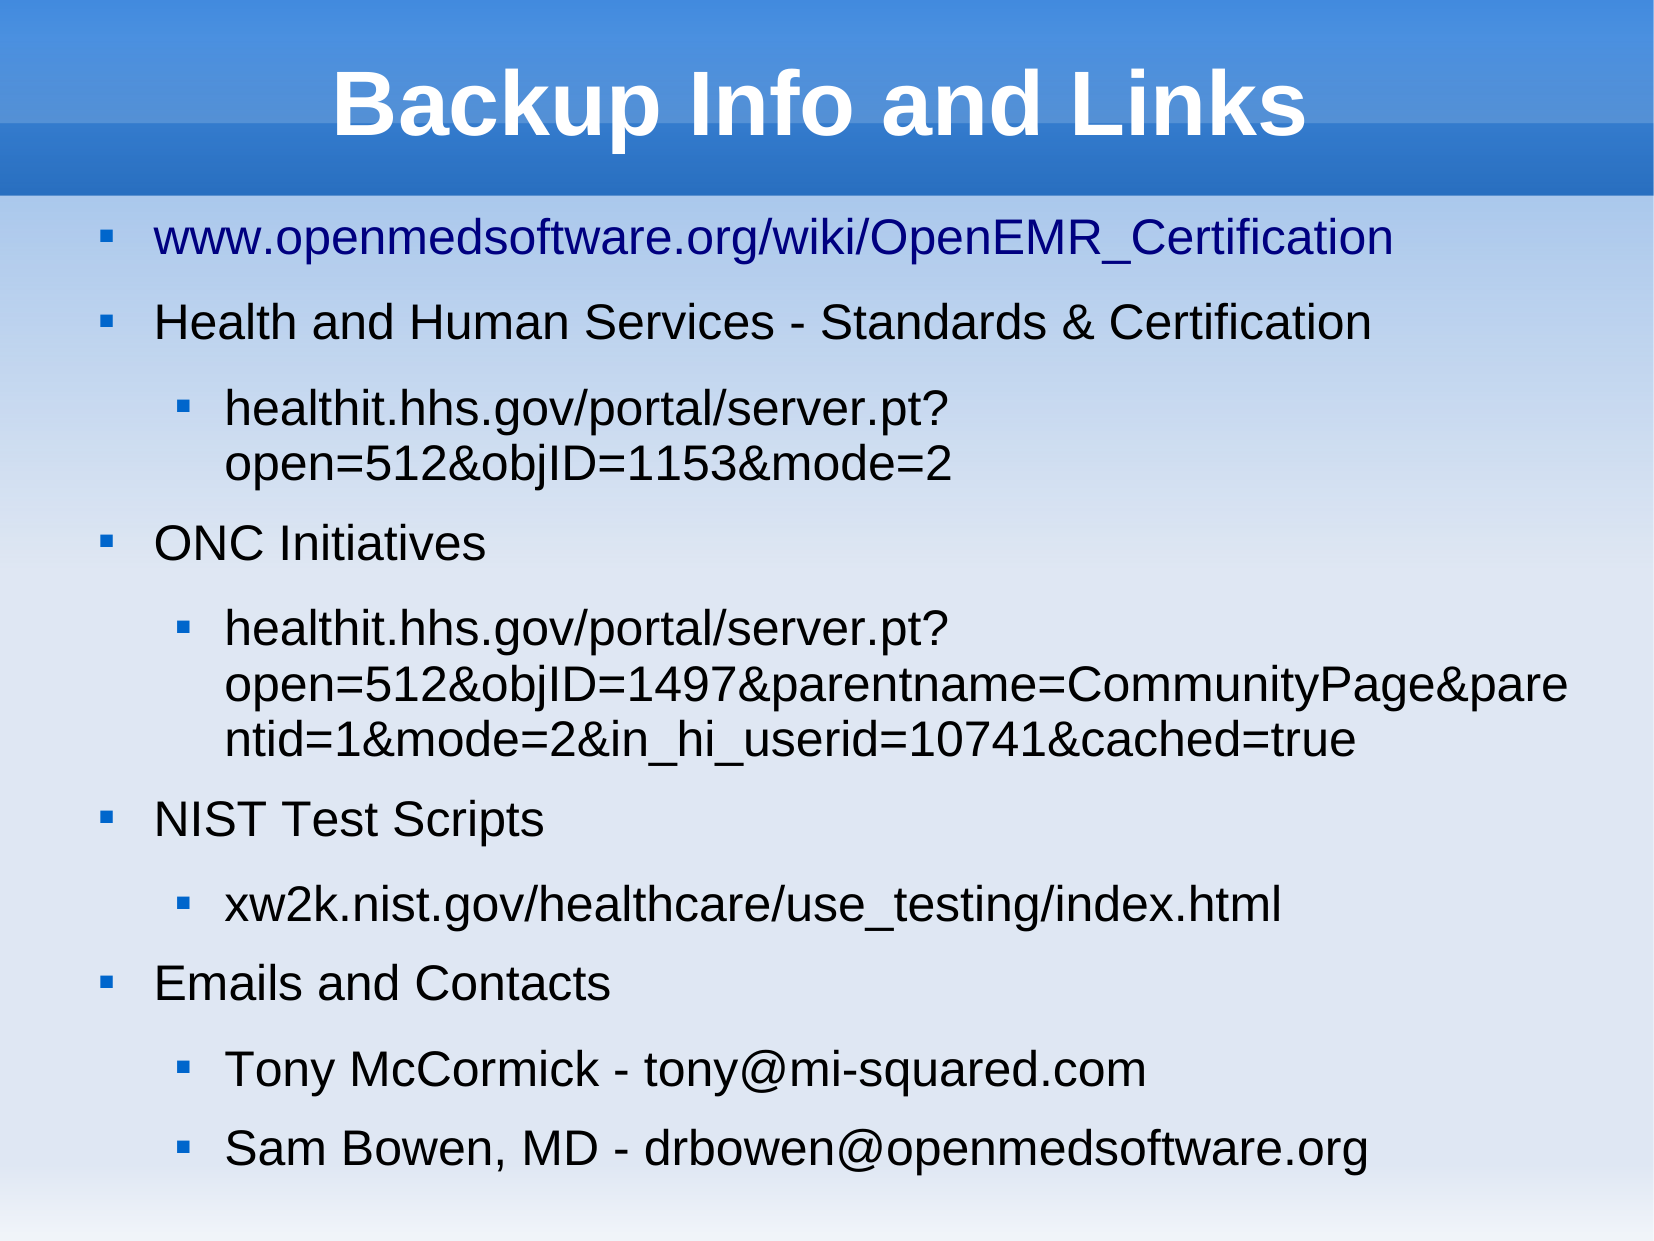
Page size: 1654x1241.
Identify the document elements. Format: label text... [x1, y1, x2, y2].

list www.openmedsoftware.org/wiki/OpenEMR_Certification Health and Human Services - Standards & Certification healthit.hhs.gov/portal/server.pt?open=512&objID=1153&mode=2 ONC Initiatives healthit.hhs.gov/portal/server.pt?open=512&objID=1497&parentname=CommunityPage&parentid=1&mode=2&in_hi_userid=10741&cached=true NIST Test Scripts xw2k.nist.gov/healthcare/use_testing/index.html Emails and Contacts Tony McCormick - tony@mi-squared.com Sam Bowen, MD - drbowen@openmedsoftware.org [82, 209, 1571, 1177]
picture [0, 0, 1654, 1241]
title Backup Info and Links [76, 0, 1565, 208]
